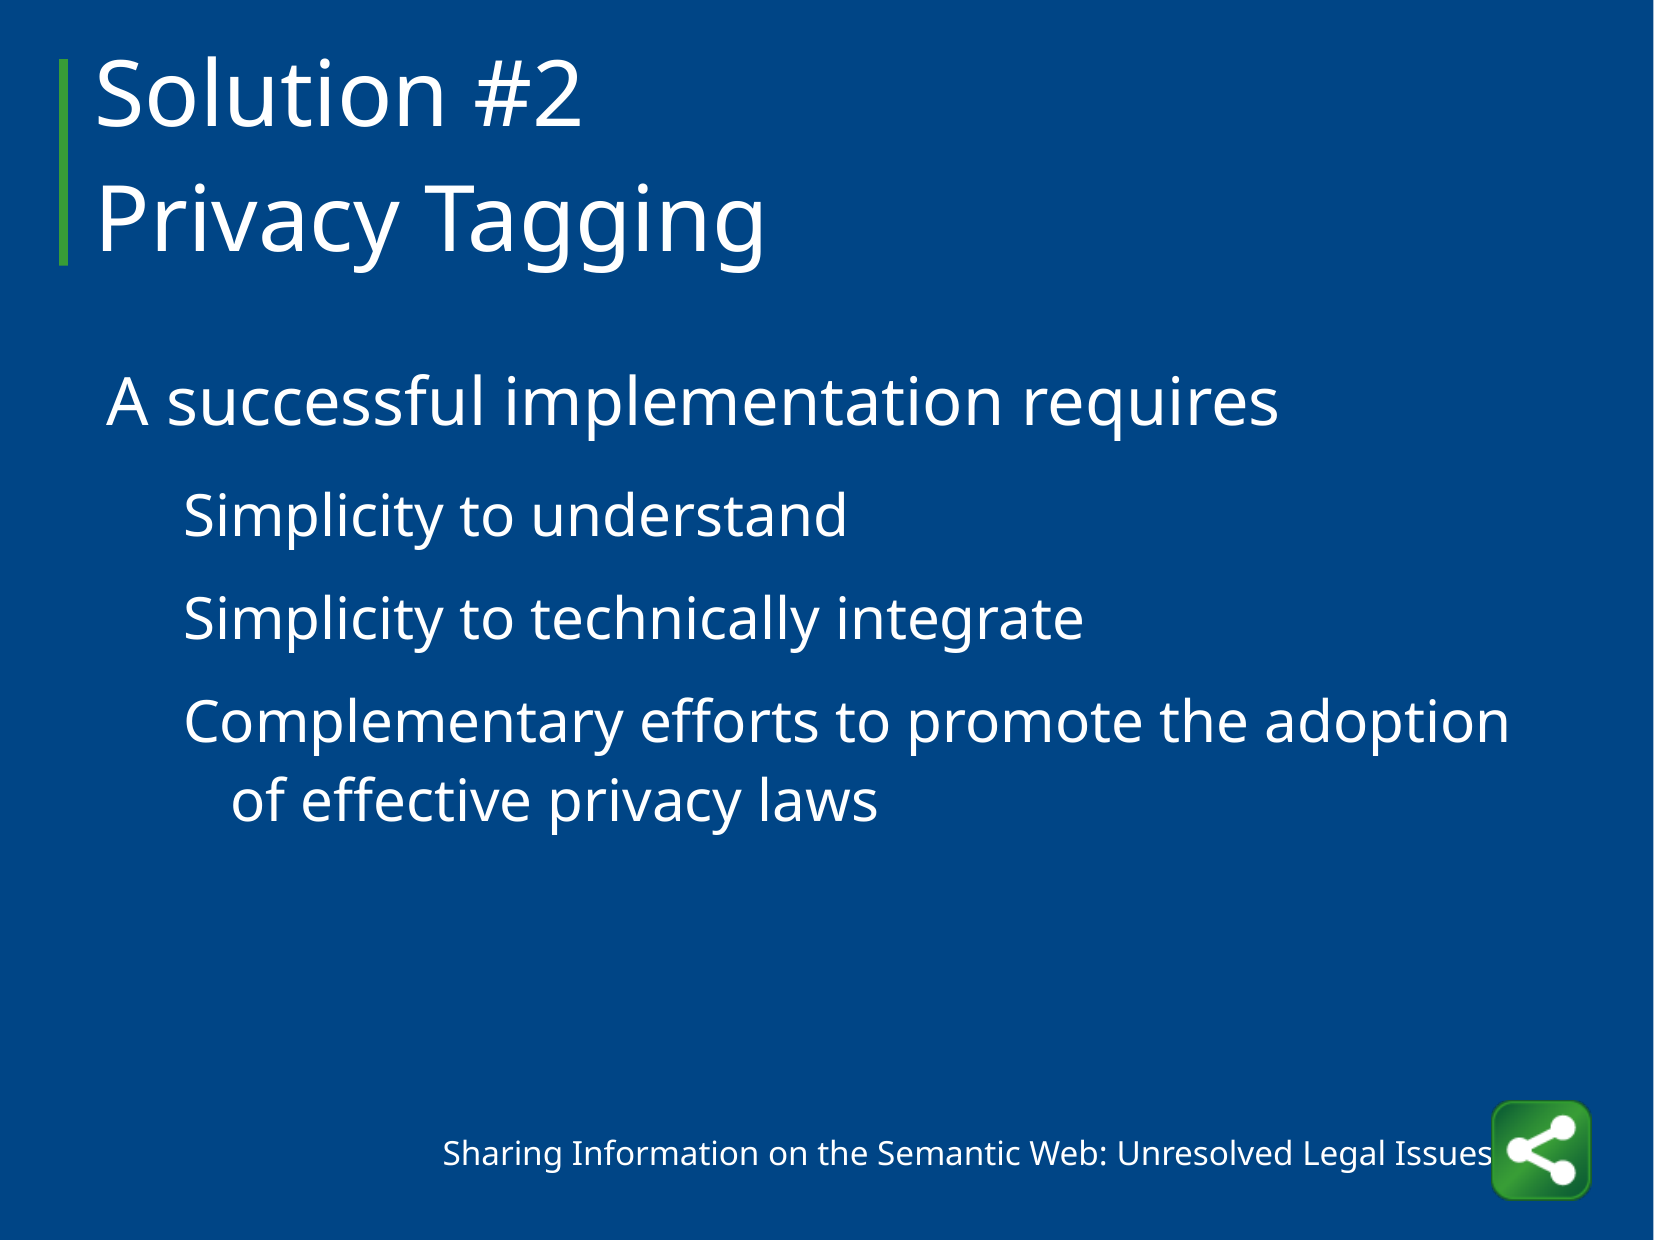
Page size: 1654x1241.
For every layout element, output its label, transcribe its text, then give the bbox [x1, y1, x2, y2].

picture [1491, 1100, 1592, 1201]
title Solution #2 Privacy Tagging [94, 41, 1577, 265]
list A successful implementation requires Simplicity to understand Simplicity to technically integrate Complementary efforts to promote the adoption of effective privacy laws [88, 354, 1577, 1078]
